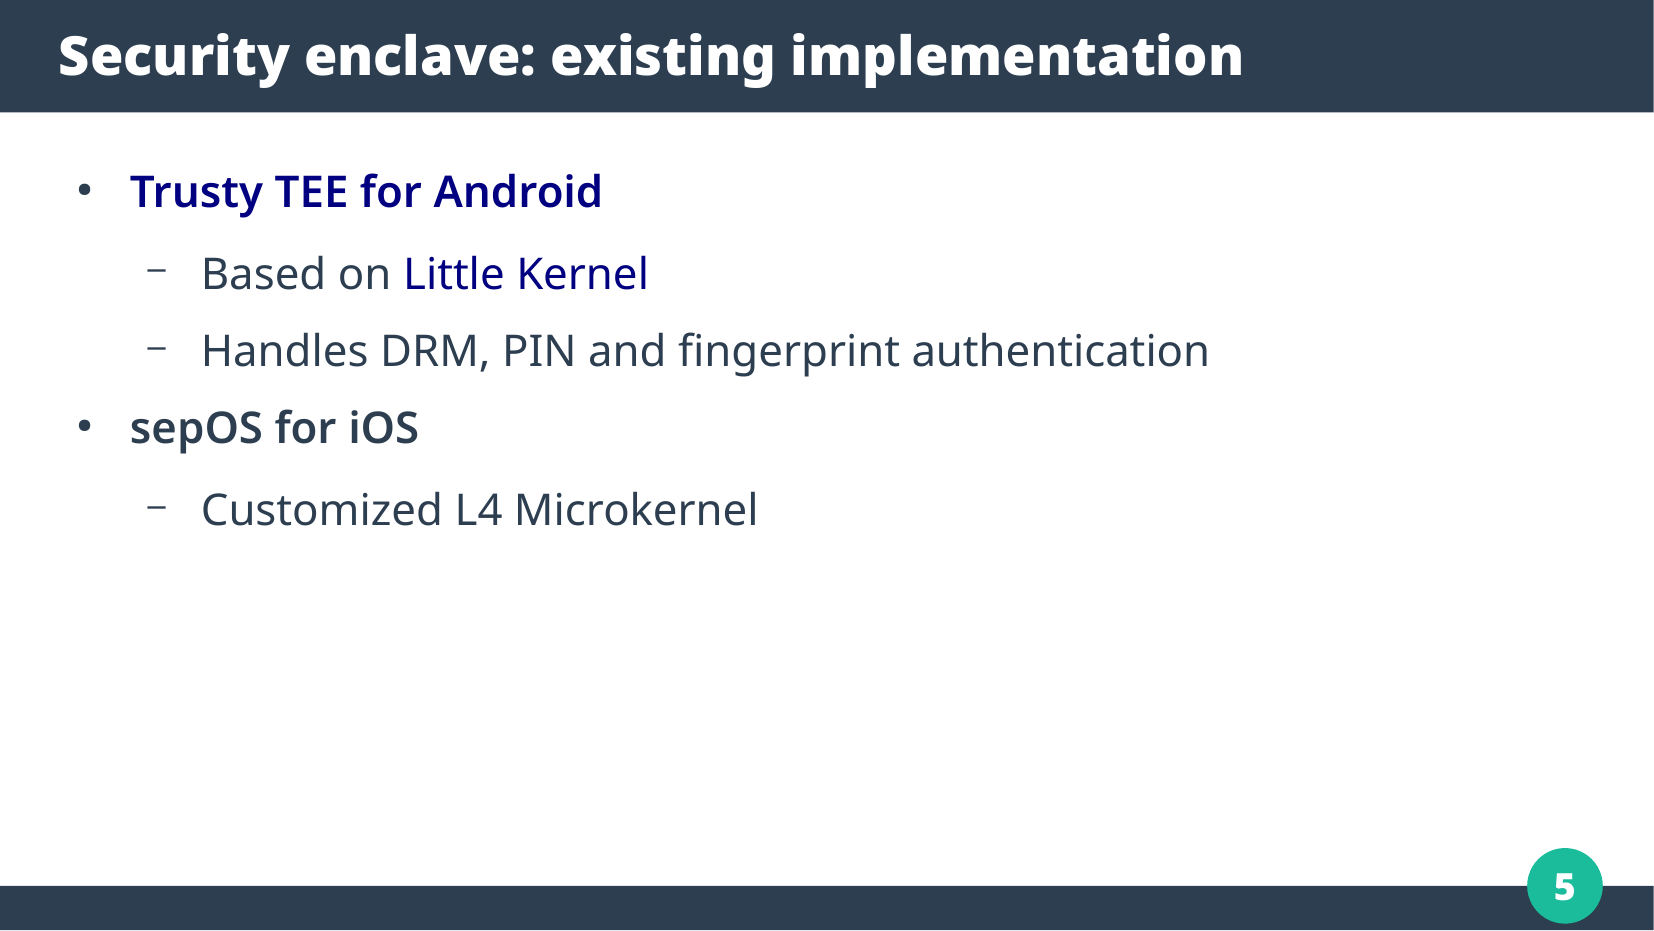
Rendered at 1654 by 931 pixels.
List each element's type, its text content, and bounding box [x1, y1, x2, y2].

list Trusty TEE for Android Based on Little Kernel Handles DRM, PIN and fingerprint authentication sepOS for iOS Customized L4 Microkernel [59, 160, 1595, 826]
title Security enclave: existing implementation [59, 0, 1595, 114]
